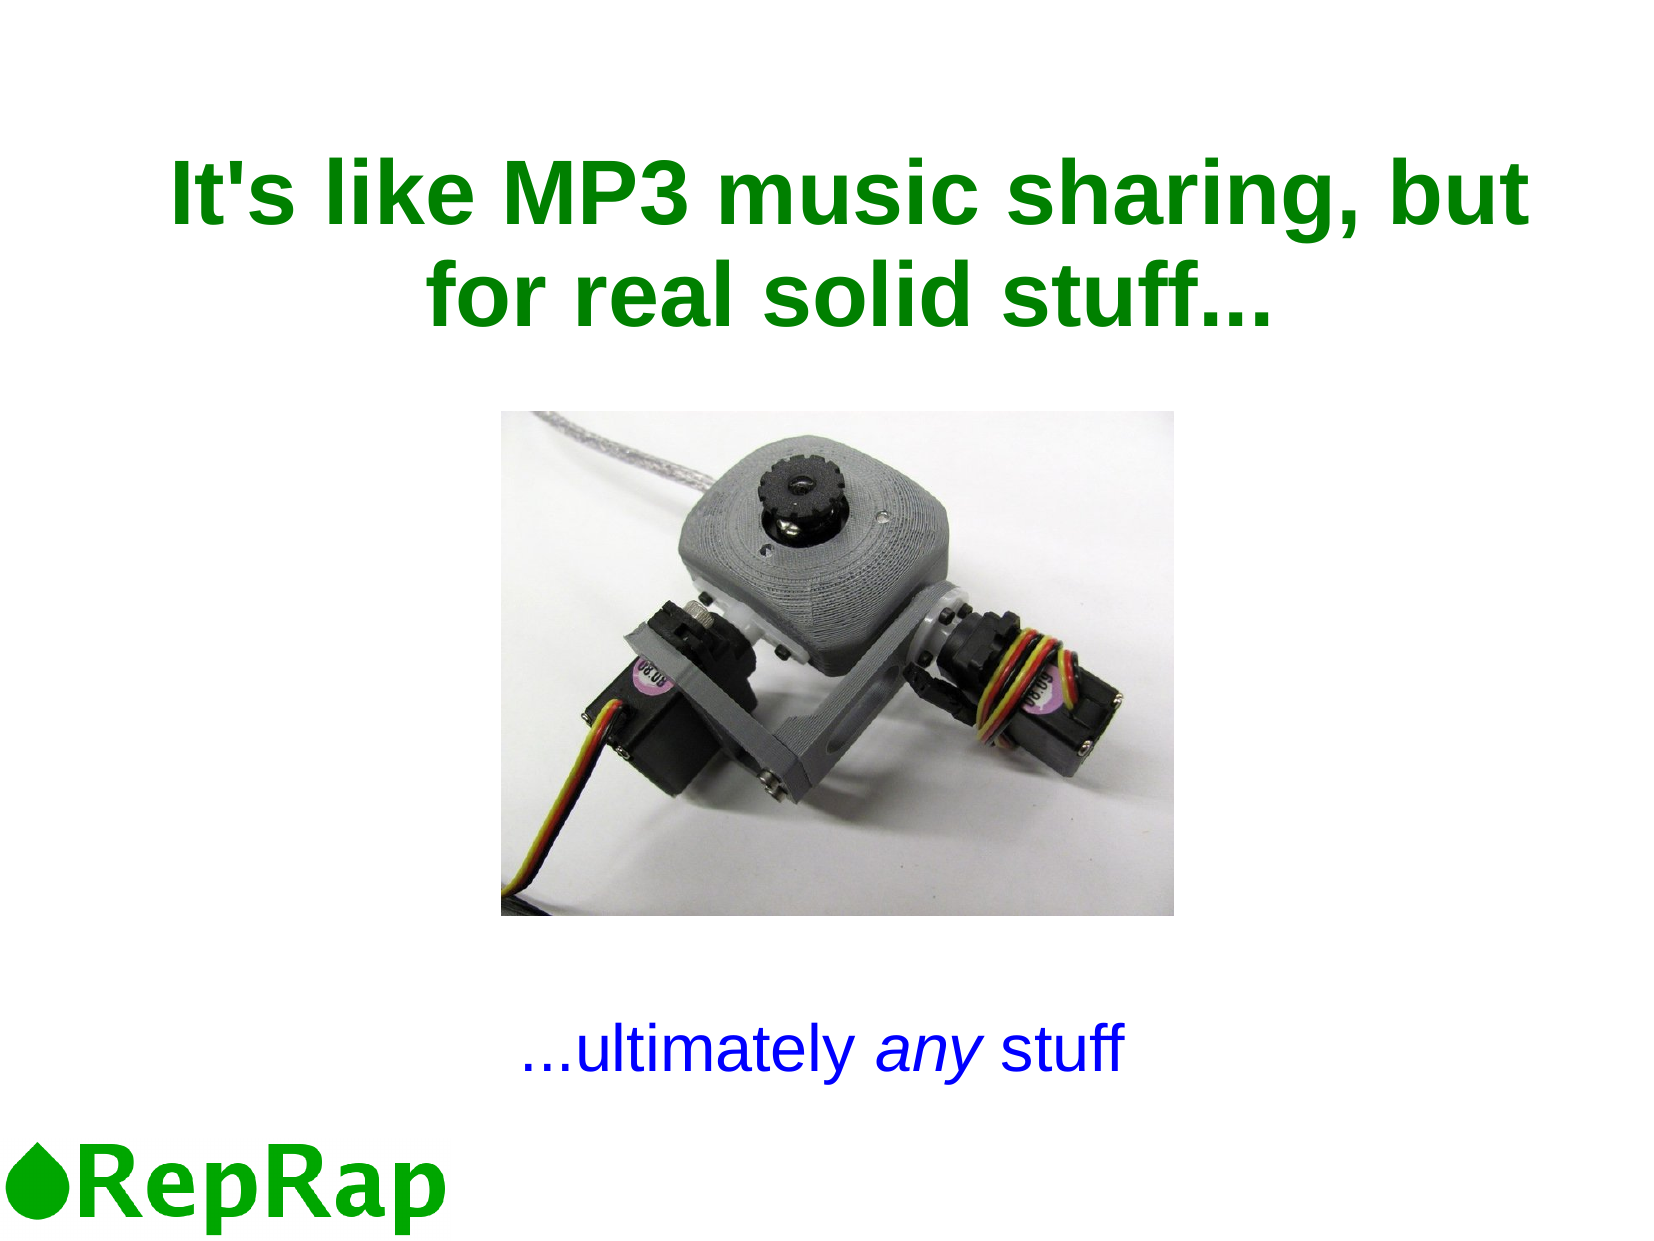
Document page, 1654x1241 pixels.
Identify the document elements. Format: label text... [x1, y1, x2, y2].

picture [501, 411, 1174, 916]
picture [0, 1138, 451, 1241]
title It's like MP3 music sharing, but for real solid stuff... [106, 117, 1595, 473]
text_box ...ultimately any stuff [519, 944, 1654, 1152]
